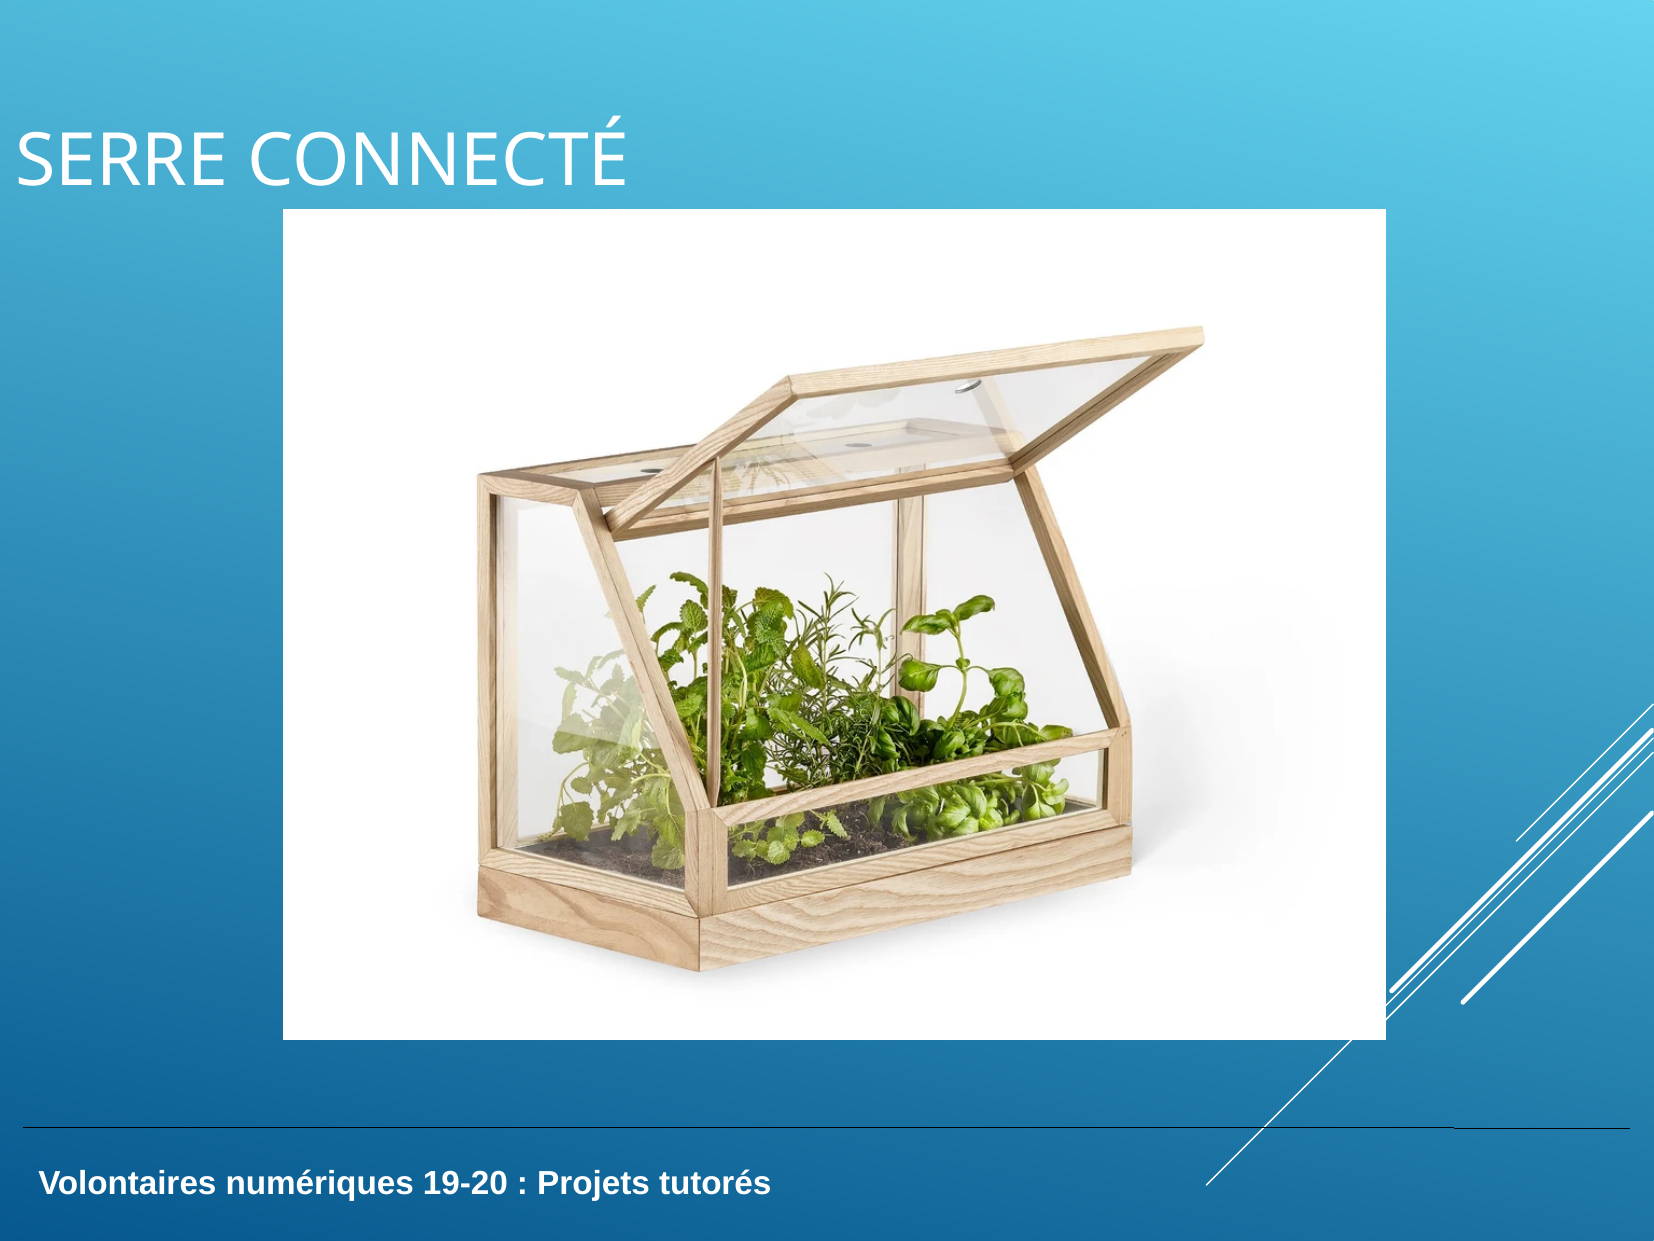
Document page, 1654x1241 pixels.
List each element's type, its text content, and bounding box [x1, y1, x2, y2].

picture [283, 209, 1386, 1040]
text_box Volontaires numériques 19-20 : Projets tutorés [23, 1157, 945, 1210]
title Serre connecté [0, 52, 1335, 260]
